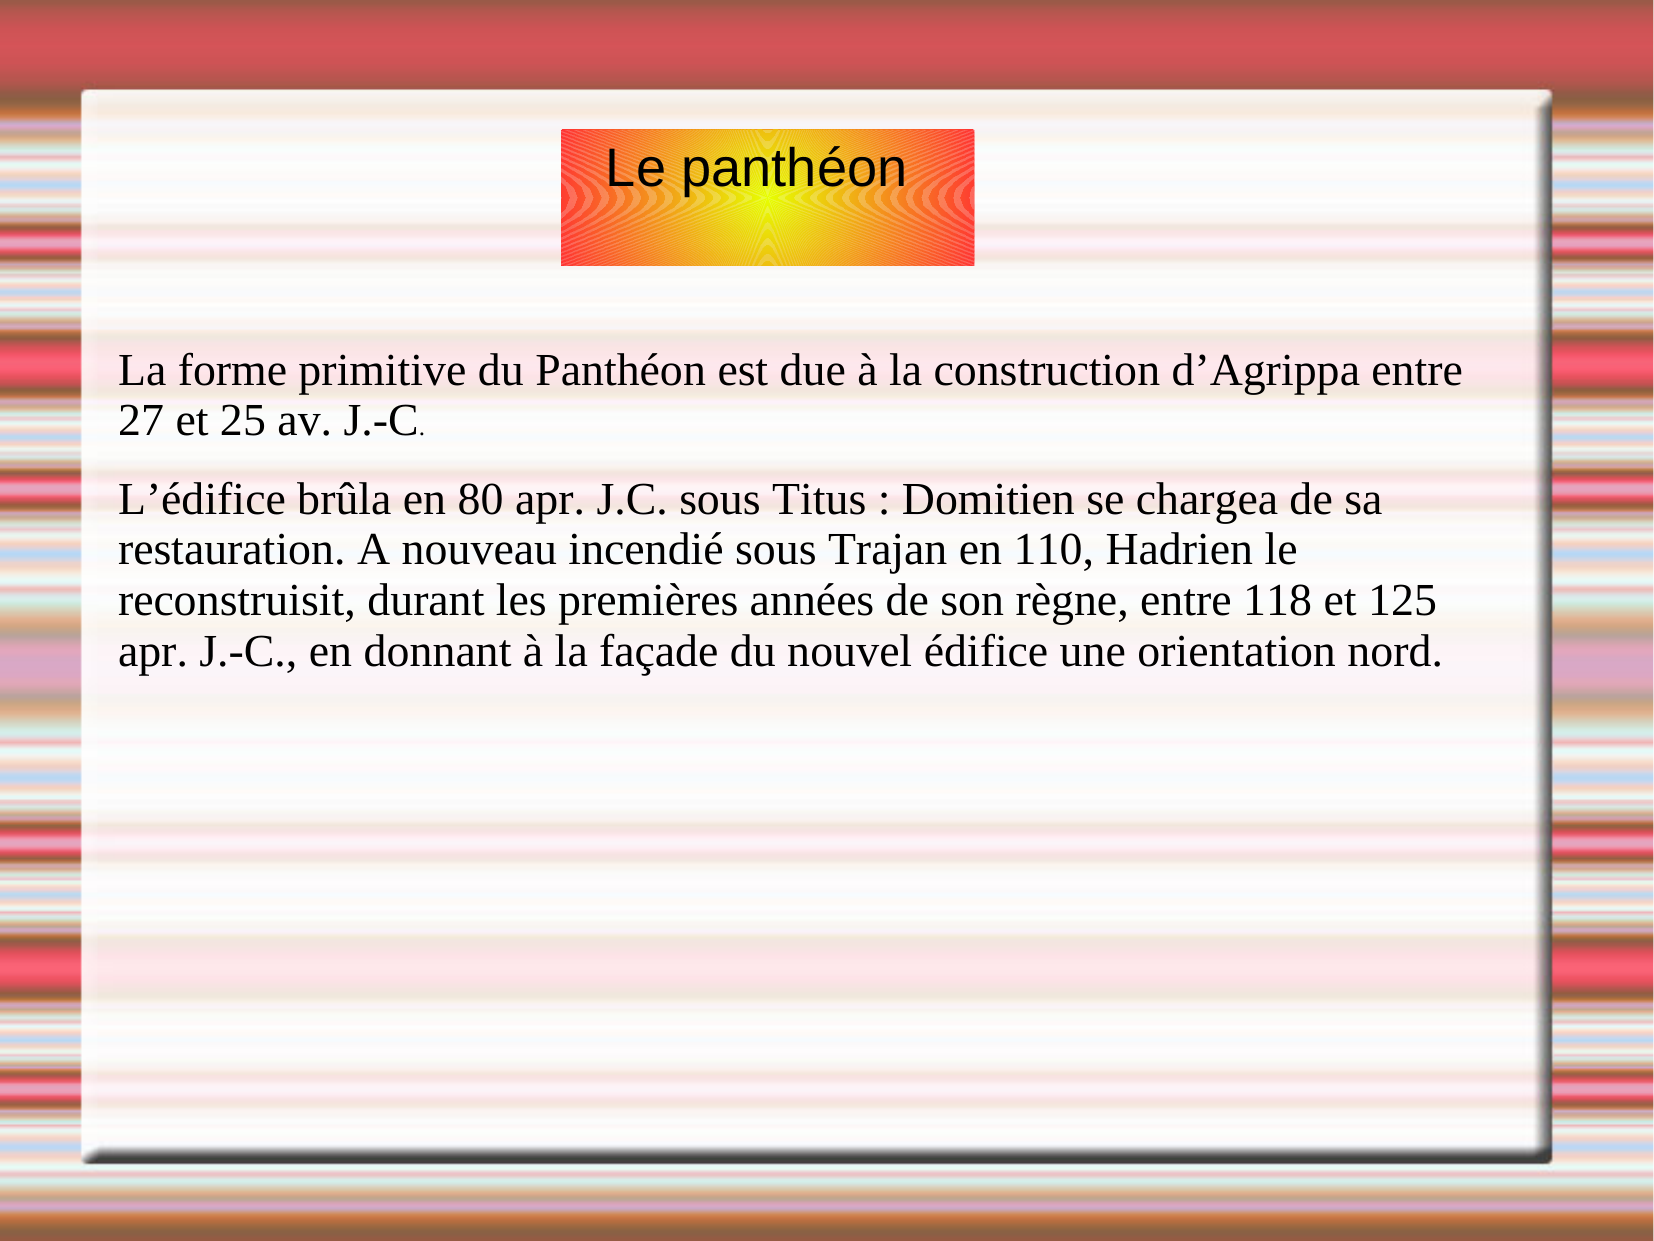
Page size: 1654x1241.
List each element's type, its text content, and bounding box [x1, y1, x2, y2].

text_box La forme primitive du Panthéon est due à la construction d’Agrippa entre 27 et 25 av. J.-C. L’édifice brûla en 80 apr. J.C. sous Titus : Domitien se chargea de sa restauration. A nouveau incendié sous Trajan en 110, Hadrien le reconstruisit, durant les premières années de son règne, entre 118 et 125 apr. J.-C., en donnant à la façade du nouvel édifice une orientation nord. [118, 344, 1489, 680]
picture [0, 0, 1654, 1241]
text_box Le panthéon [561, 129, 975, 266]
